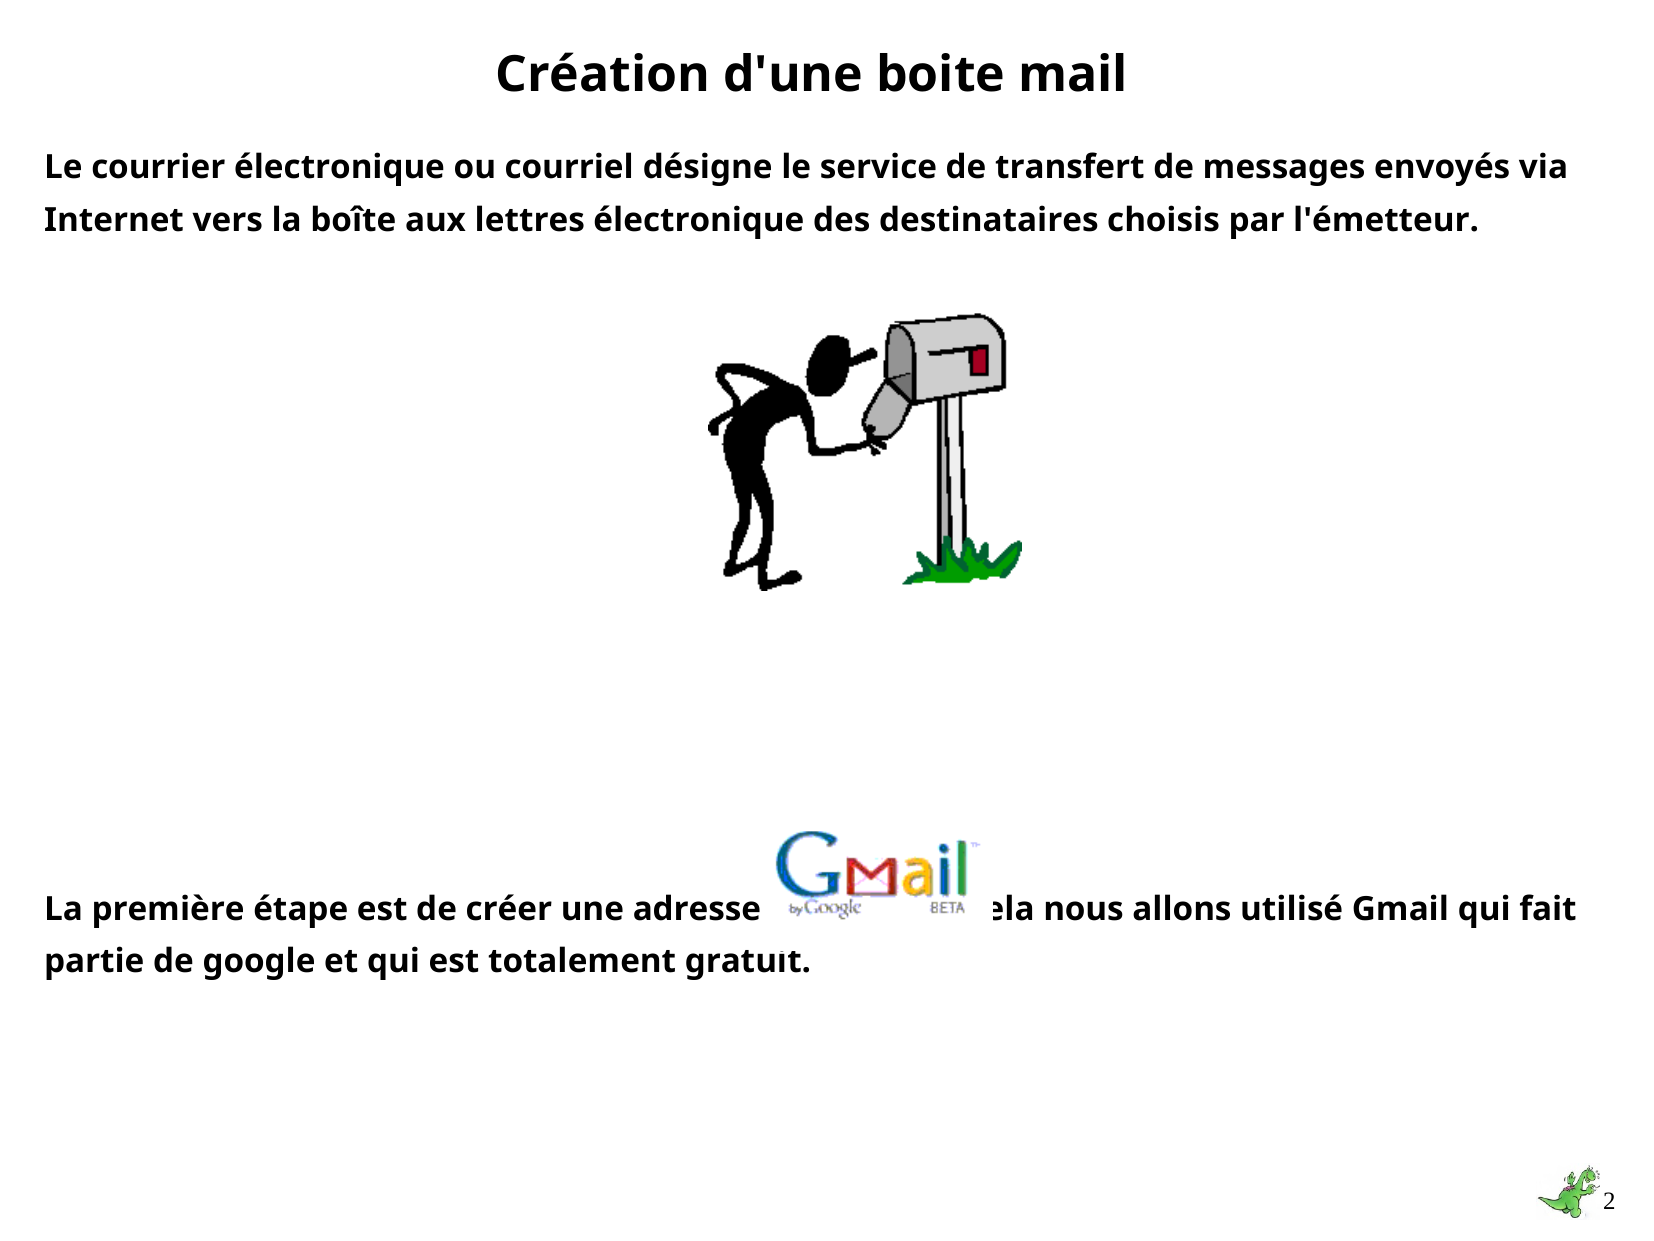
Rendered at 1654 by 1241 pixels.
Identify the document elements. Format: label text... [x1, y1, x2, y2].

text_box 2 [1603, 1186, 1632, 1216]
picture [767, 797, 993, 951]
picture [708, 276, 1022, 591]
text_box Création d'une boite mail Le courrier électronique ou courriel désigne le service de transfert de messages envoyés via Internet vers la boîte aux lettres électronique des destinataires choisis par l'émetteur. La première étape est de créer une adresse email. Pour cela nous allons utilisé Gmail qui fait partie de google et qui est totalement gratuit. [29, 59, 1595, 144]
picture [1536, 1163, 1600, 1220]
